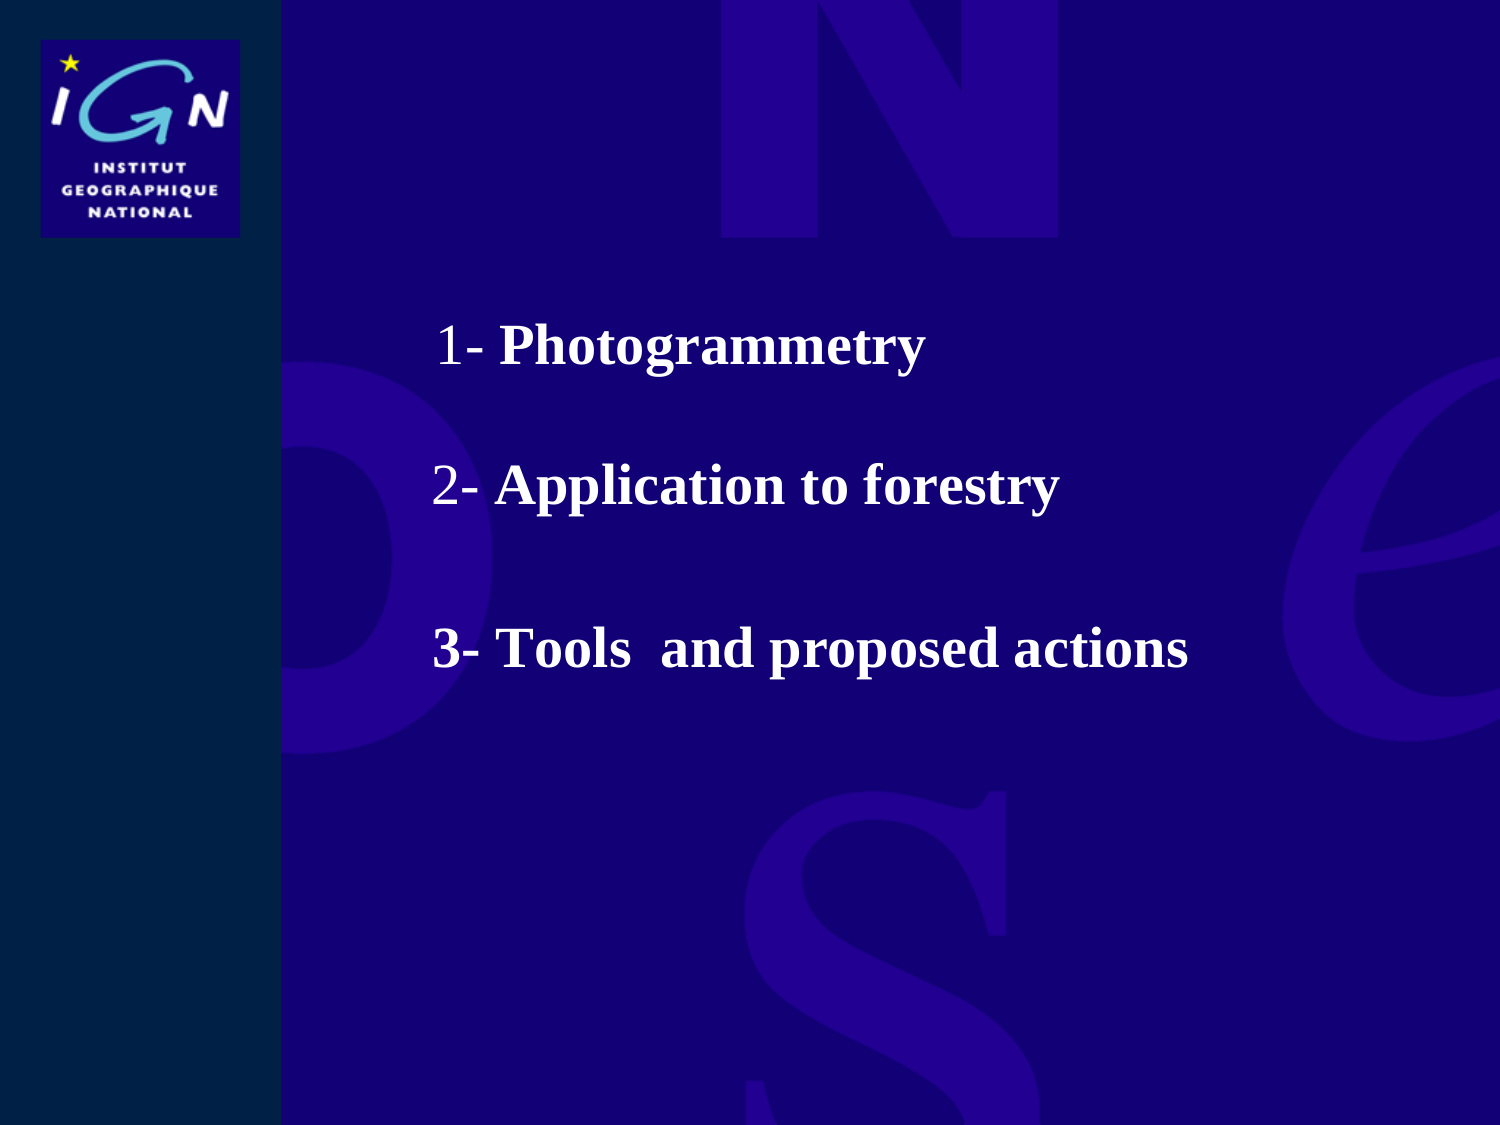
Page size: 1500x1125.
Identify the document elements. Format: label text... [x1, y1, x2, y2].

text_box 3- Tools and proposed actions [417, 601, 1205, 687]
picture [0, 0, 1500, 1125]
text_box 1- Photogrammetry [421, 298, 942, 384]
text_box 2- Application to forestry [416, 438, 1077, 524]
